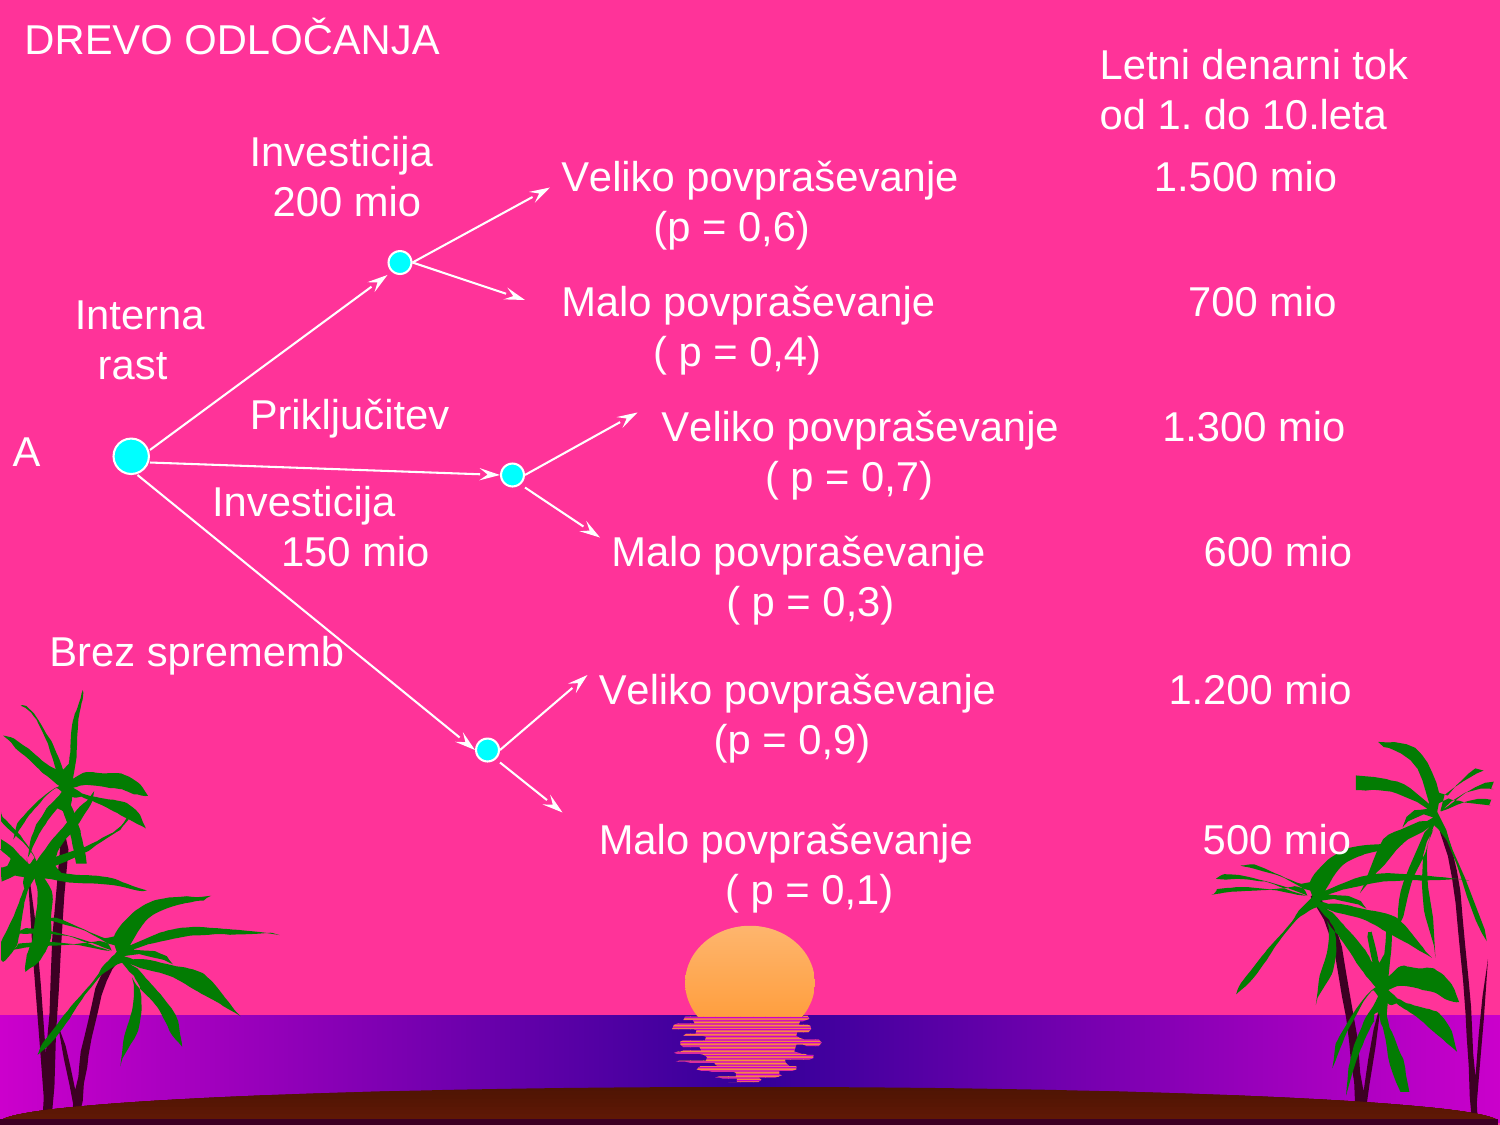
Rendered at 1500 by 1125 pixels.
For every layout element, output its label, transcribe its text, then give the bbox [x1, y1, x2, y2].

text_box Priključitev [234, 379, 465, 446]
text_box Investicija 200 mio [234, 117, 449, 233]
text_box DREVO ODLOČANJA [9, 4, 456, 71]
text_box Brez sprememb [34, 617, 360, 683]
text_box [113, 438, 149, 475]
text_box Malo povpraševanje 700 mio ( p = 0,4) [546, 267, 1353, 383]
text_box [388, 251, 412, 275]
text_box Malo povpraševanje 600 mio ( p = 0,3) [596, 517, 1368, 633]
text_box Interna rast [59, 279, 220, 396]
text_box Letni denarni tok od 1. do 10.leta [1084, 29, 1424, 146]
text_box Investicija 150 mio [197, 467, 445, 583]
text_box A [0, 417, 56, 483]
picture [672, 1015, 822, 1083]
text_box [476, 738, 500, 762]
text_box [501, 463, 524, 487]
text_box Veliko povpraševanje 1.200 mio (p = 0,9) Malo povpraševanje 500 mio ( p = 0,1) [583, 654, 1368, 921]
text_box Veliko povpraševanje 1.500 mio (p = 0,6) [546, 142, 1353, 258]
text_box Veliko povpraševanje 1.300 mio ( p = 0,7) [646, 392, 1361, 508]
